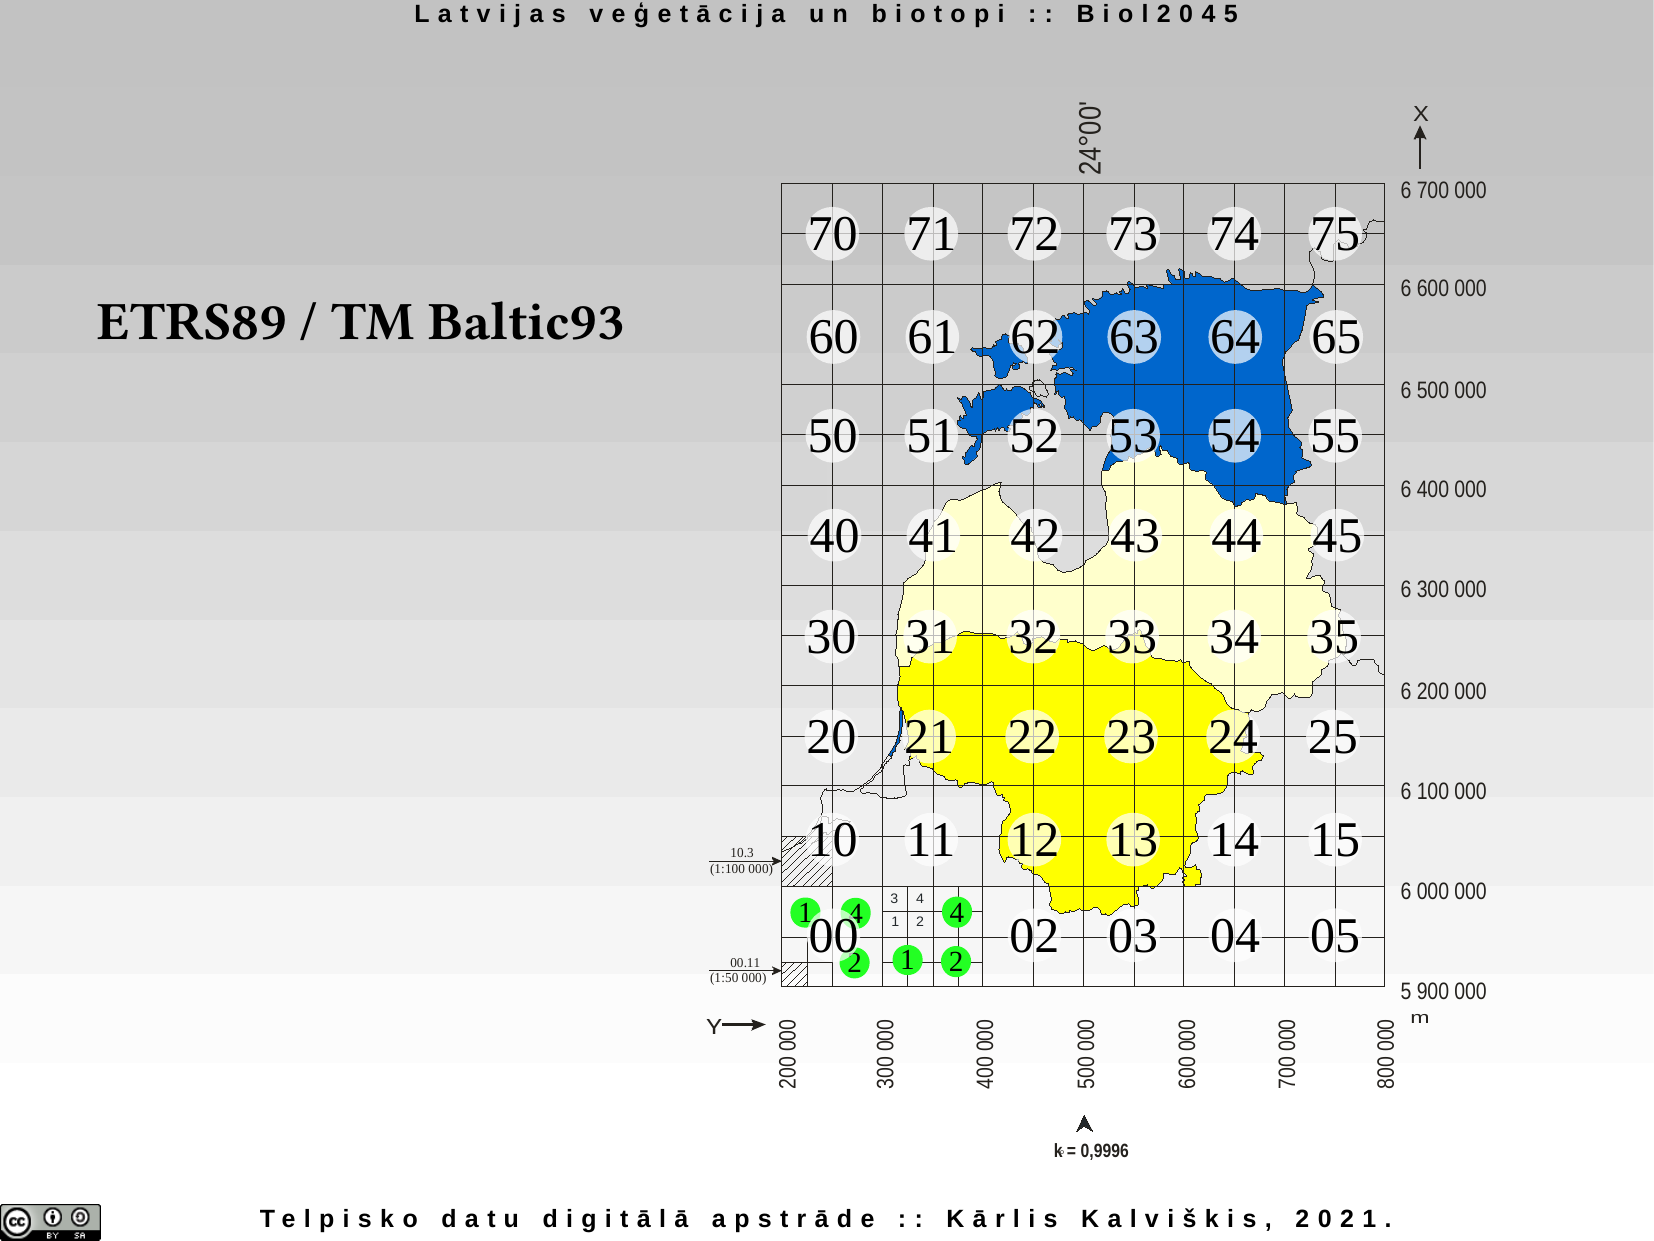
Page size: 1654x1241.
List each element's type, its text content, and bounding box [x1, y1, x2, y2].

text_box [1184, 385, 1234, 434]
text_box 00 [806, 908, 861, 963]
text_box 12 [1007, 812, 1062, 867]
text_box 32 [1006, 609, 1061, 664]
text_box 70 [805, 206, 860, 261]
text_box [1135, 636, 1183, 685]
text_box [1034, 837, 1083, 886]
text_box [1285, 435, 1312, 485]
text_box 300 000 [871, 991, 899, 1090]
text_box 71 [904, 206, 959, 261]
text_box 3 [890, 891, 899, 907]
text_box [1034, 737, 1083, 785]
text_box [1184, 536, 1234, 585]
text_box [1101, 450, 1134, 485]
text_box 43 [1108, 508, 1163, 562]
text_box 31 [903, 609, 957, 664]
text_box 500 000 [1071, 991, 1100, 1090]
text_box [1034, 636, 1083, 685]
text_box 65 [1309, 310, 1364, 364]
text_box 6 000 000 [1400, 877, 1521, 906]
text_box 10 [805, 812, 860, 867]
text_box 40 [807, 508, 862, 562]
text_box [1135, 686, 1183, 736]
text_box 6 400 000 [1400, 475, 1521, 504]
text_box 60 [806, 310, 861, 364]
text_box [934, 737, 982, 785]
text_box [1135, 586, 1183, 635]
text_box [934, 586, 982, 635]
text_box 55 [1308, 408, 1363, 463]
text_box [1076, 1115, 1093, 1132]
text_box [722, 1019, 766, 1031]
text_box 24 [1206, 709, 1260, 764]
text_box [1235, 636, 1284, 685]
text_box 2 [940, 946, 972, 978]
text_box 15 [1308, 812, 1363, 867]
text_box 800 000 [1371, 991, 1400, 1090]
text_box [903, 561, 933, 585]
text_box [895, 586, 933, 635]
text_box [1184, 586, 1234, 635]
text_box 63 [1107, 310, 1162, 364]
text_box [1184, 285, 1234, 384]
text_box [1034, 561, 1083, 585]
text_box 62 [1008, 310, 1063, 364]
text_box [1235, 385, 1284, 434]
text_box 25 [1311, 709, 1360, 764]
text_box 73 [1106, 206, 1161, 261]
text_box [1235, 686, 1284, 714]
text_box [1184, 837, 1202, 886]
text_box [934, 636, 982, 685]
text_box [1084, 786, 1134, 836]
text_box 6 700 000 [1400, 176, 1521, 204]
text_box 51 [904, 408, 959, 463]
text_box 52 [1007, 408, 1062, 463]
text_box 5 900 000 [1400, 977, 1521, 1006]
text_box 4 [941, 896, 973, 928]
text_box [1235, 752, 1264, 775]
text_box [998, 837, 1016, 863]
text_box 6 300 000 [1400, 575, 1521, 604]
text_box [1084, 636, 1134, 685]
text_box [1285, 385, 1294, 434]
text_box [1084, 837, 1134, 886]
text_box [1135, 887, 1139, 906]
text_box 700 000 [1272, 991, 1301, 1090]
text_box [1285, 536, 1325, 585]
text_box 25 [1306, 722, 1324, 749]
text_box 22 [1005, 709, 1060, 764]
text_box [1413, 128, 1427, 169]
text_box [1235, 586, 1284, 635]
text_box 200 000 [773, 991, 801, 1090]
text_box [1184, 786, 1227, 836]
text_box [1034, 397, 1045, 408]
text_box 2 [916, 914, 925, 930]
text_box 03 [1106, 908, 1161, 963]
text_box [1084, 586, 1134, 635]
text_box 61 [905, 310, 960, 364]
text_box 45 [1310, 508, 1365, 562]
text_box 54 [1214, 408, 1262, 463]
text_box [1135, 486, 1183, 535]
text_box [1084, 887, 1134, 916]
text_box [919, 762, 933, 770]
text_box [1135, 536, 1183, 585]
text_box 04 [1208, 908, 1263, 963]
text_box 42 [1008, 508, 1063, 562]
text_box 00.11 [730, 955, 761, 970]
text_box 41 [906, 508, 961, 562]
text_box 11 [904, 812, 959, 867]
text_box 14 [1207, 812, 1262, 867]
text_box [983, 536, 1033, 585]
text_box [1184, 435, 1234, 485]
text_box 54 [1208, 420, 1228, 450]
text_box (1:50 000) [709, 970, 767, 986]
text_box [934, 536, 982, 585]
text_box [983, 333, 1023, 379]
text_box [1135, 786, 1183, 836]
text_box 75 [1308, 206, 1363, 261]
text_box 400 000 [970, 991, 999, 1090]
text_box [970, 347, 982, 357]
text_box 30 [804, 622, 825, 651]
text_box [772, 856, 782, 866]
text_box [1049, 887, 1083, 914]
text_box [983, 486, 1017, 535]
text_box 600 000 [1172, 991, 1201, 1090]
text_box [1084, 540, 1134, 585]
text_box 64 [1208, 310, 1263, 364]
text_box 1 [892, 944, 923, 976]
text_box 30 [809, 609, 859, 664]
text_box [1285, 486, 1313, 535]
text_box 33 [1105, 609, 1159, 664]
text_box k = 0,9996 [1053, 1139, 1172, 1162]
text_box [1285, 636, 1329, 685]
text_box [1135, 737, 1183, 785]
text_box [983, 586, 1033, 635]
text_box 34 [1207, 609, 1262, 664]
text_box 6 600 000 [1400, 273, 1521, 302]
text_box 2 [839, 947, 870, 979]
text_box [1135, 837, 1183, 886]
text_box [1235, 486, 1284, 535]
text_box o [1060, 1147, 1065, 1156]
text_box [888, 686, 933, 757]
text_box [772, 966, 782, 976]
text_box [895, 636, 933, 685]
text_box Y [706, 1011, 722, 1041]
text_box [1184, 737, 1234, 785]
text_box 6 500 000 [1400, 375, 1521, 404]
text_box 50 [805, 408, 860, 463]
text_box 1 [891, 914, 900, 930]
text_box [1135, 435, 1183, 485]
text_box [1235, 285, 1284, 384]
text_box 23 [1104, 709, 1158, 764]
text_box [1285, 686, 1313, 699]
text_box [983, 385, 1033, 434]
text_box [983, 636, 1033, 685]
text_box [1184, 636, 1234, 685]
text_box X [1413, 98, 1429, 128]
text_box [1184, 486, 1234, 535]
text_box m [1410, 1007, 1430, 1027]
text_box [983, 686, 1033, 736]
text_box [962, 435, 982, 465]
text_box 6 200 000 [1400, 677, 1521, 706]
text_box 74 [1207, 206, 1262, 261]
text_box [1084, 686, 1134, 736]
text_box [1235, 536, 1284, 585]
text_box [1034, 686, 1083, 736]
text_box [957, 392, 982, 434]
text_box [1135, 385, 1183, 434]
text_box [1084, 737, 1134, 785]
text_box [934, 686, 982, 736]
text_box [1184, 270, 1234, 284]
text_box [983, 737, 1033, 785]
text_box 6 100 000 [1400, 777, 1521, 806]
text_box 1 [790, 897, 821, 928]
text_box [1285, 285, 1324, 354]
text_box 4 [916, 891, 925, 907]
text_box 05 [1308, 908, 1363, 963]
text_box [1184, 686, 1234, 736]
text_box [1050, 312, 1083, 384]
text_box 13 [1106, 812, 1161, 867]
text_box 53 [1106, 408, 1161, 463]
text_box [993, 786, 1033, 836]
text_box 4 [841, 897, 871, 929]
text_box 72 [1007, 206, 1062, 261]
text_box [1235, 435, 1284, 485]
text_box [1054, 385, 1083, 423]
text_box [1034, 586, 1083, 635]
text_box [1019, 863, 1033, 874]
text_box 35 [1307, 609, 1361, 664]
text_box 10.3 [730, 845, 754, 861]
text_box 02 [1007, 908, 1062, 963]
text_box [1084, 385, 1134, 431]
text_box [1034, 786, 1083, 836]
text_box 24°00' [1071, 72, 1108, 176]
text_box 44 [1209, 508, 1264, 562]
text_box [942, 490, 982, 535]
text_box 21 [907, 709, 956, 764]
text_box (1:100 000) [709, 861, 773, 877]
text_box [1102, 486, 1134, 530]
text_box [1166, 268, 1183, 284]
picture [0, 0, 1654, 1241]
text_box [1084, 285, 1134, 384]
text_box 21 [902, 722, 921, 750]
text_box [1135, 285, 1183, 384]
text_box [1285, 586, 1335, 635]
title ETRS89 / TM Baltic93 [0, 179, 724, 465]
text_box 20 [804, 709, 859, 764]
